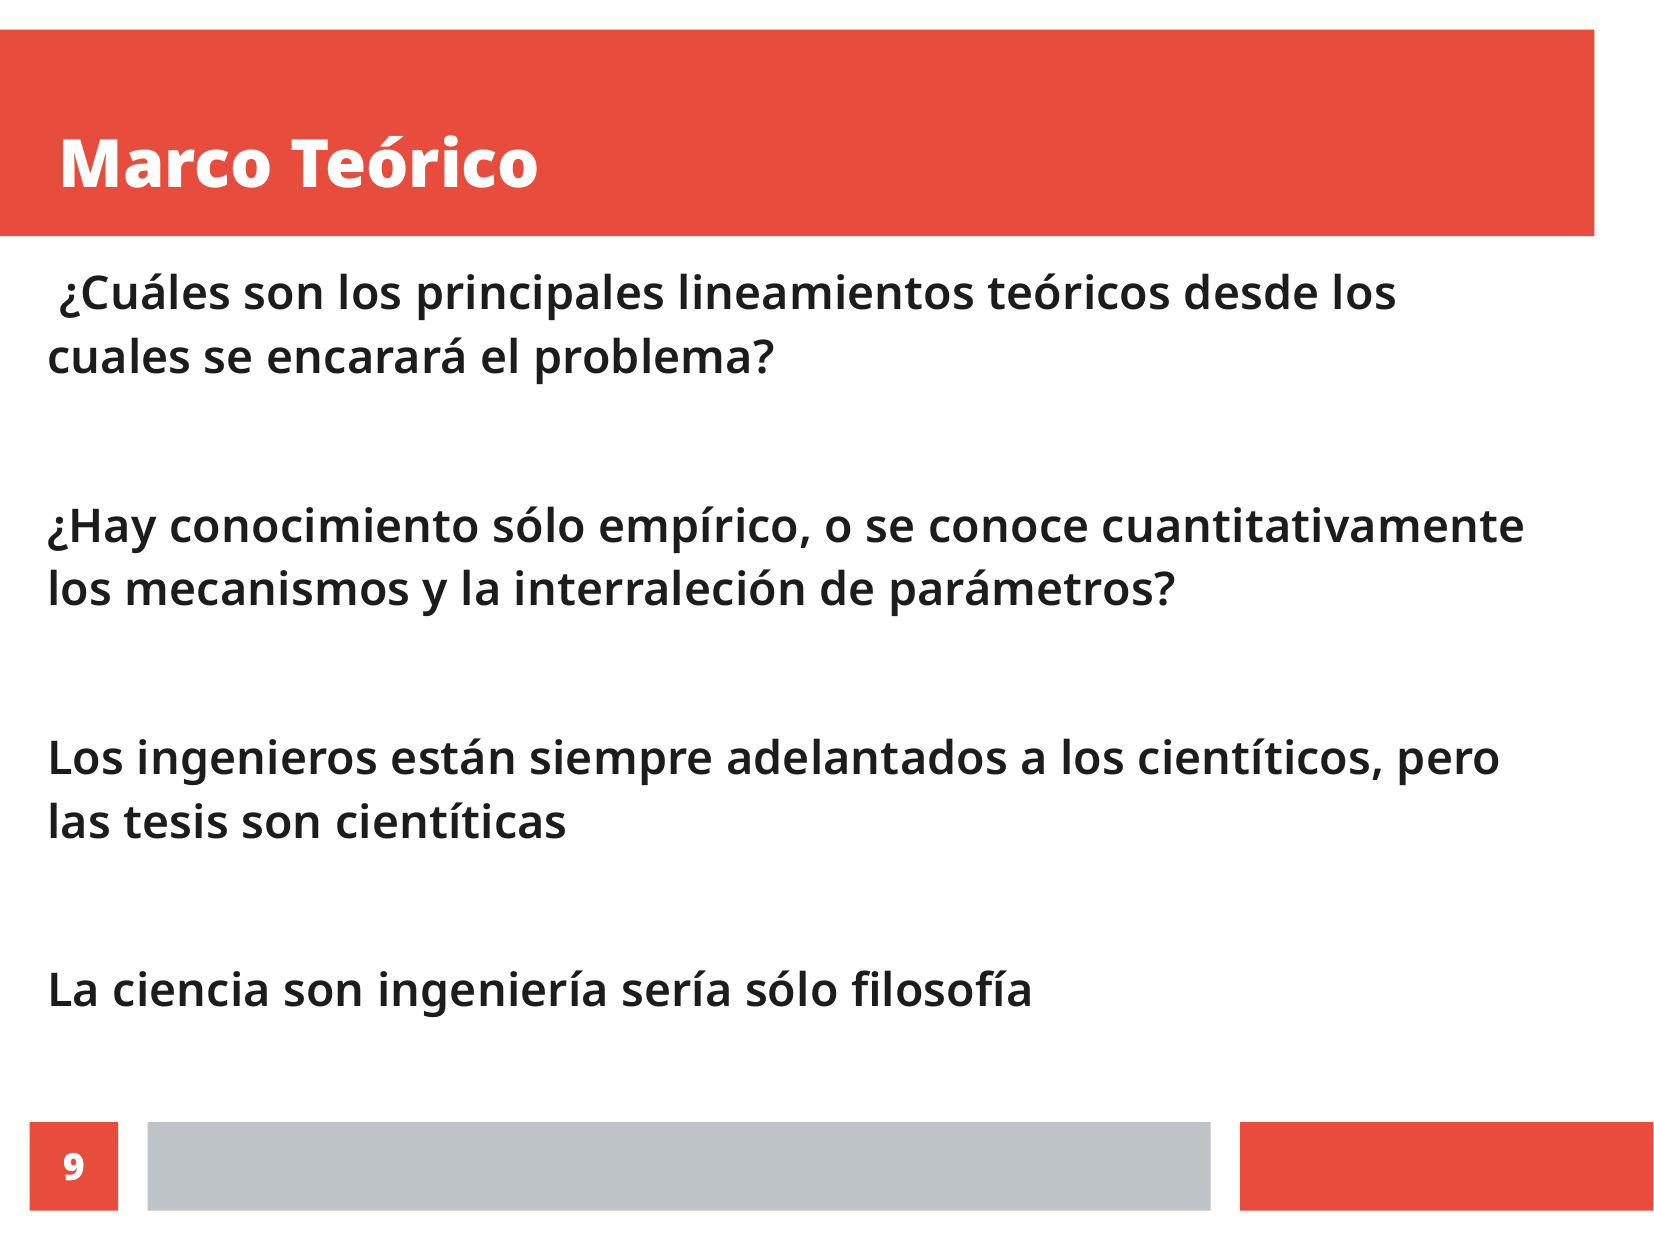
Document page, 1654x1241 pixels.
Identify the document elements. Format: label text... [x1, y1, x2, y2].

list ¿Cuáles son los principales lineamientos teóricos desde los cuales se encarará el problema? ¿Hay conocimiento sólo empírico, o se conoce cuantitativamente los mecanismos y la interraleción de parámetros? Los ingenieros están siempre adelantados a los cientíticos, pero las tesis son cientíticas La ciencia son ingeniería sería sólo filosofía [47, 259, 1554, 1028]
title Marco Teórico [59, 59, 1595, 207]
